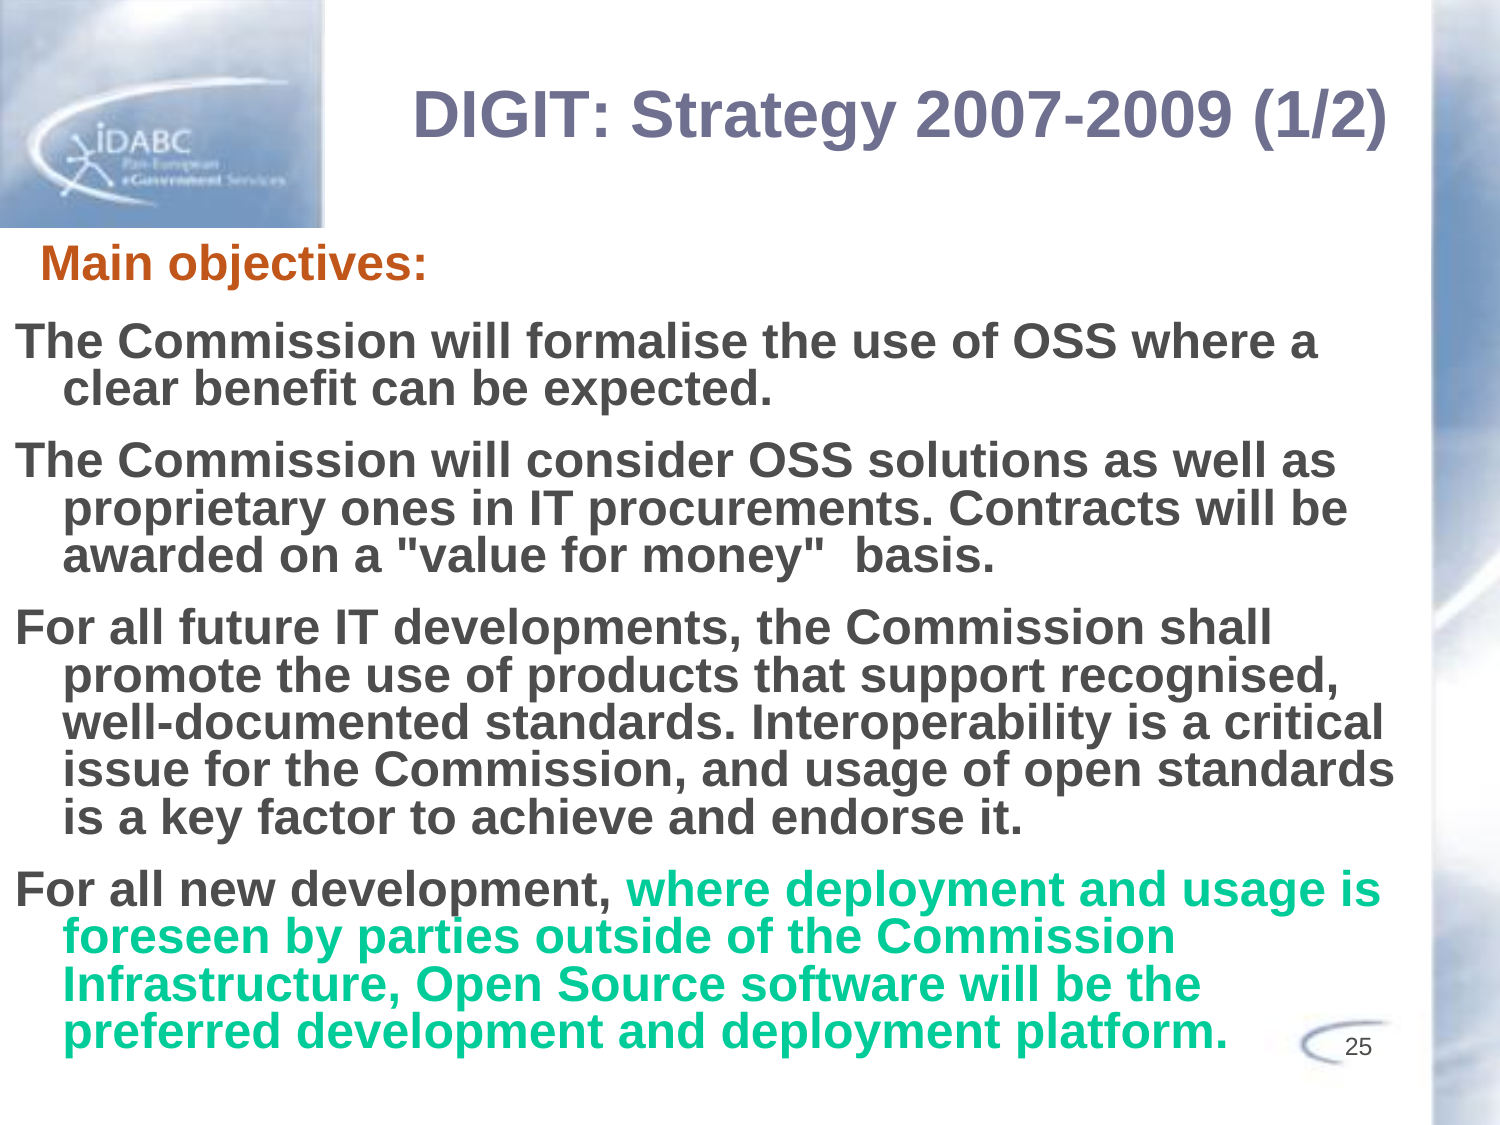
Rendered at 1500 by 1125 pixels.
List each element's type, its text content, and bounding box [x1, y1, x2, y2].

list The Commission will formalise the use of OSS where a clear benefit can be expected. The Commission will consider OSS solutions as well as proprietary ones in IT procurements. Contracts will be awarded on a "value for money" basis. For all future IT developments, the Commission shall promote the use of products that support recognised, well-documented standards. Interoperability is a critical issue for the Commission, and usage of open standards is a key factor to achieve and endorse it. For all new development, where deployment and usage is foreseen by parties outside of the Commission Infrastructure, Open Source software will be the preferred development and deployment platform. [0, 312, 1450, 1117]
title DIGIT: Strategy 2007-2009 (1/2) [332, 45, 1405, 184]
text_box Main objectives: [24, 237, 444, 298]
